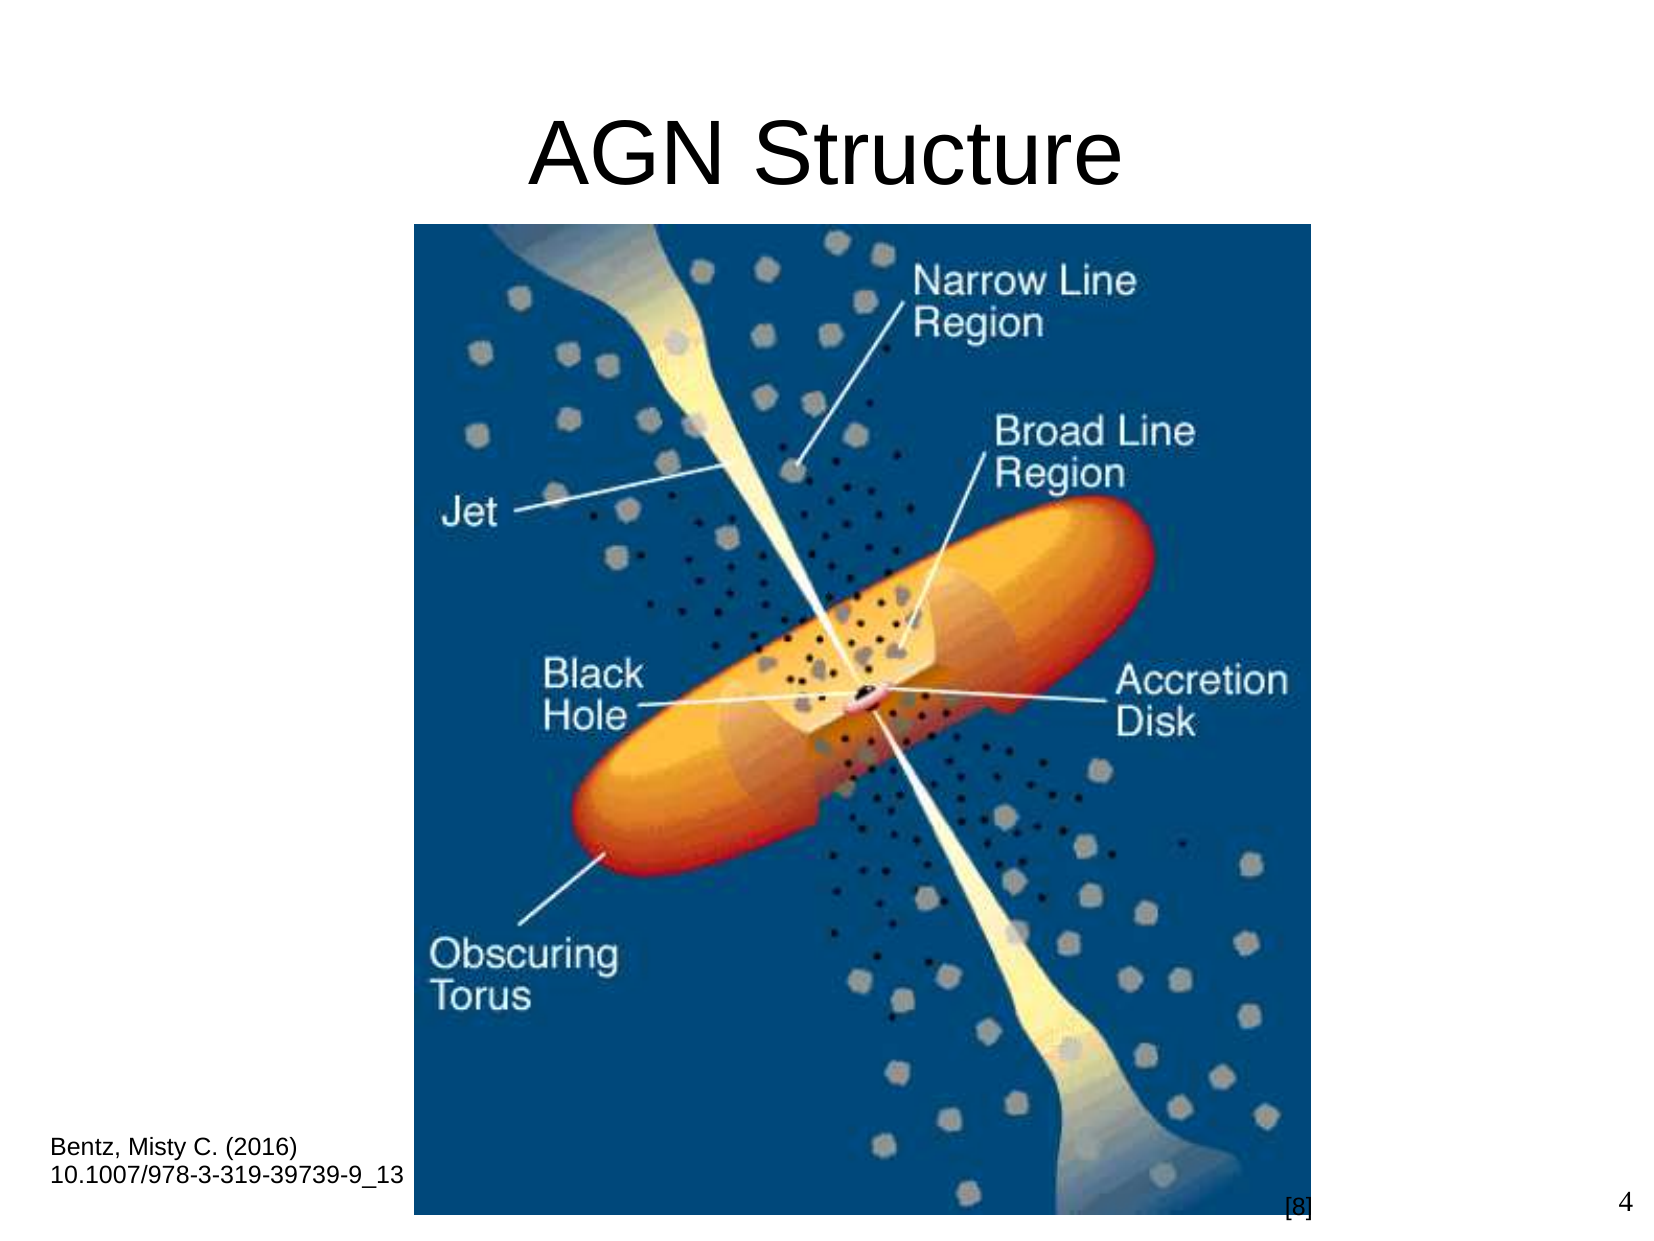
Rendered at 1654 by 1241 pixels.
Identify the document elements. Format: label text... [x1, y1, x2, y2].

picture [414, 224, 1311, 1216]
text_box Bentz, Misty C. (2016) 10.1007/978-3-319-39739-9_13 [0, 1125, 421, 1197]
text_box <number> [1589, 1182, 1634, 1220]
title AGN Structure [82, 49, 1571, 257]
text_box [8] [1270, 1185, 1328, 1229]
